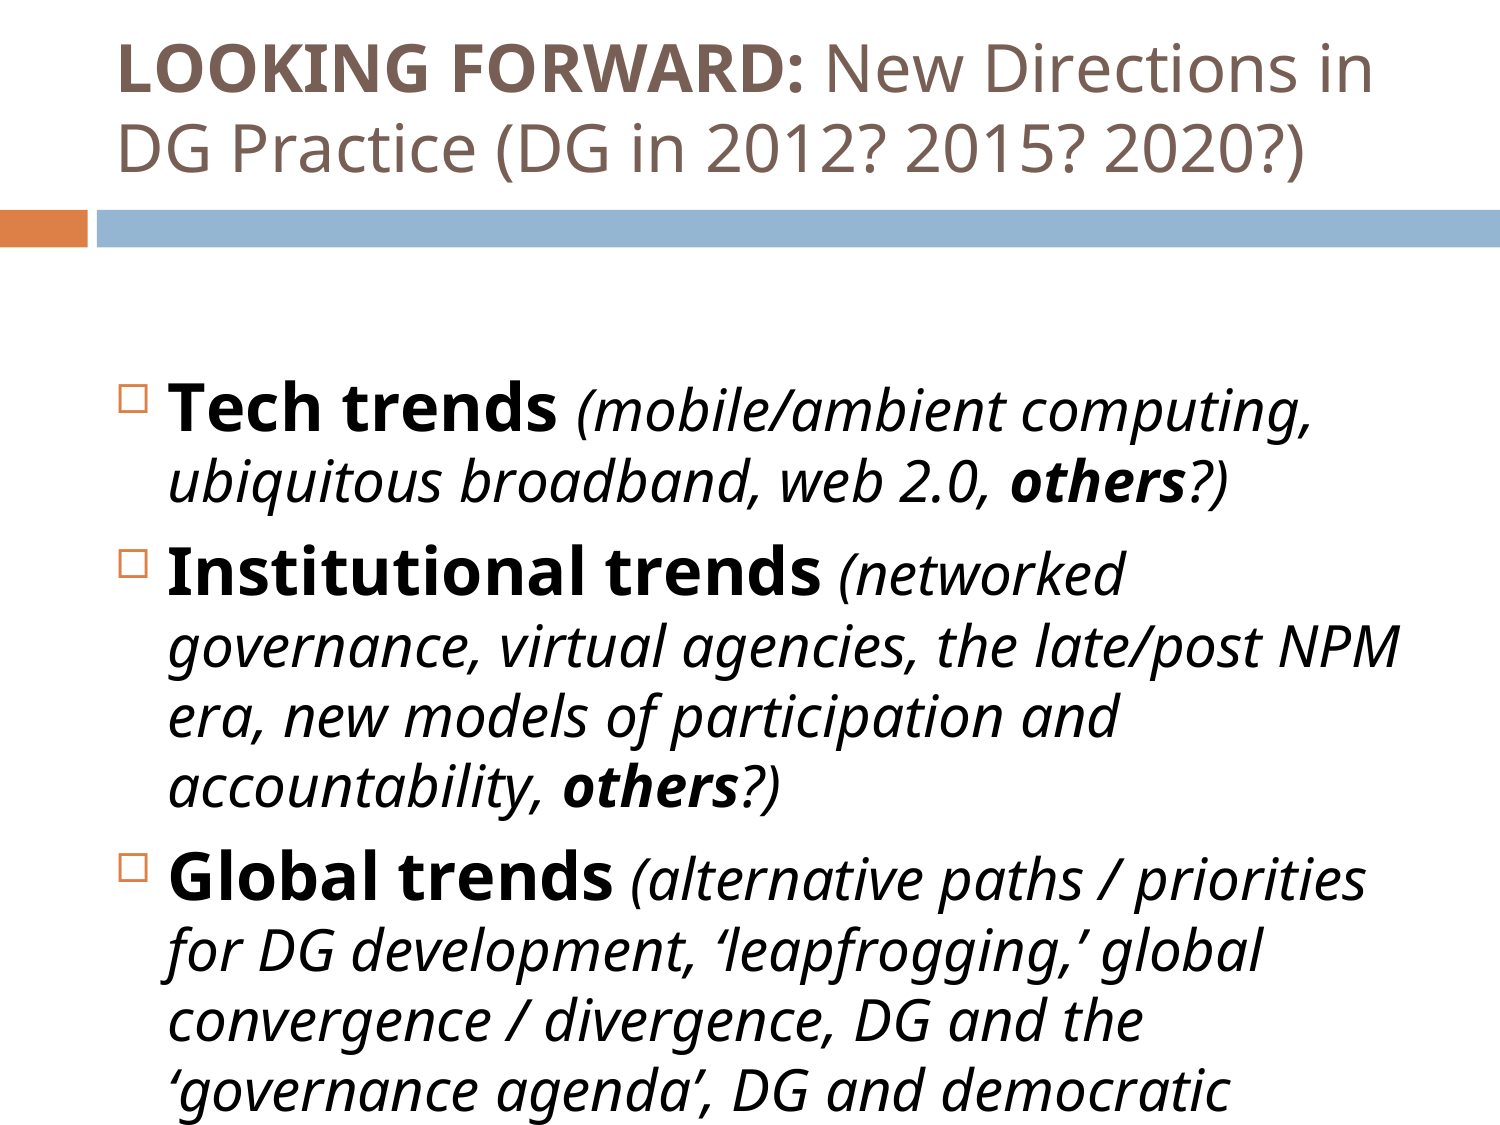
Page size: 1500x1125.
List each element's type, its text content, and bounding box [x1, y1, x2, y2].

title LOOKING FORWARD: New Directions in DG Practice (DG in 2012? 2015? 2020?) [100, 18, 1438, 194]
list Tech trends (mobile/ambient computing, ubiquitous broadband, web 2.0, others?) Institutional trends (networked governance, virtual agencies, the late/post NPM era, new models of participation and accountability, others?) Global trends (alternative paths / priorities for DG development, ‘leapfrogging,’ global convergence / divergence, DG and the ‘governance agenda’, DG and democratic transitions, others?) [100, 262, 1438, 1061]
